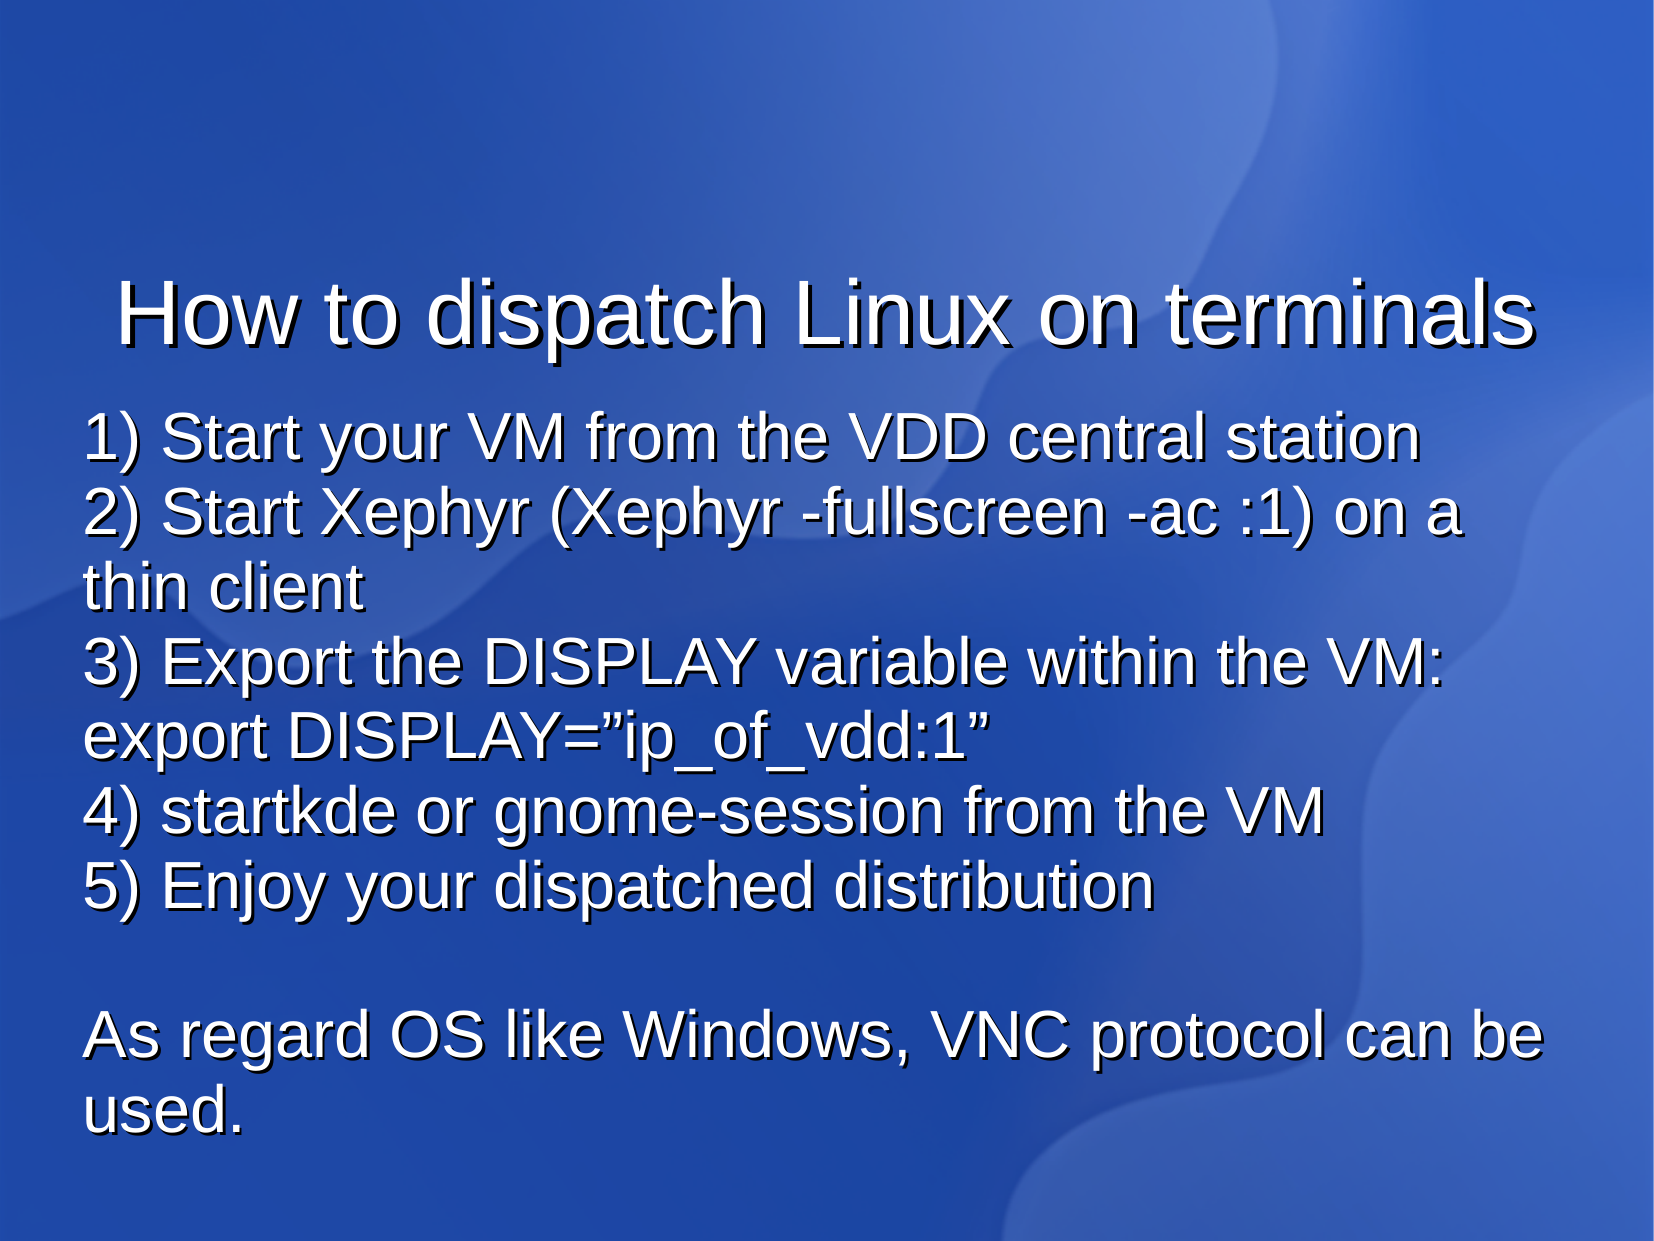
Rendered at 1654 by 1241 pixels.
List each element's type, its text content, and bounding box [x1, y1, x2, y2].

title How to dispatch Linux on terminals [82, 216, 1571, 399]
picture [0, 0, 1654, 1241]
subtitle 1) Start your VM from the VDD central station 2) Start Xephyr (Xephyr -fullscreen -ac :1) on a thin client 3) Export the DISPLAY variable within the VM: export DISPLAY=”ip_of_vdd:1” 4) startkde or gnome-session from the VM 5) Enjoy your dispatched distribution As regard OS like Windows, VNC protocol can be used. [82, 399, 1571, 1222]
